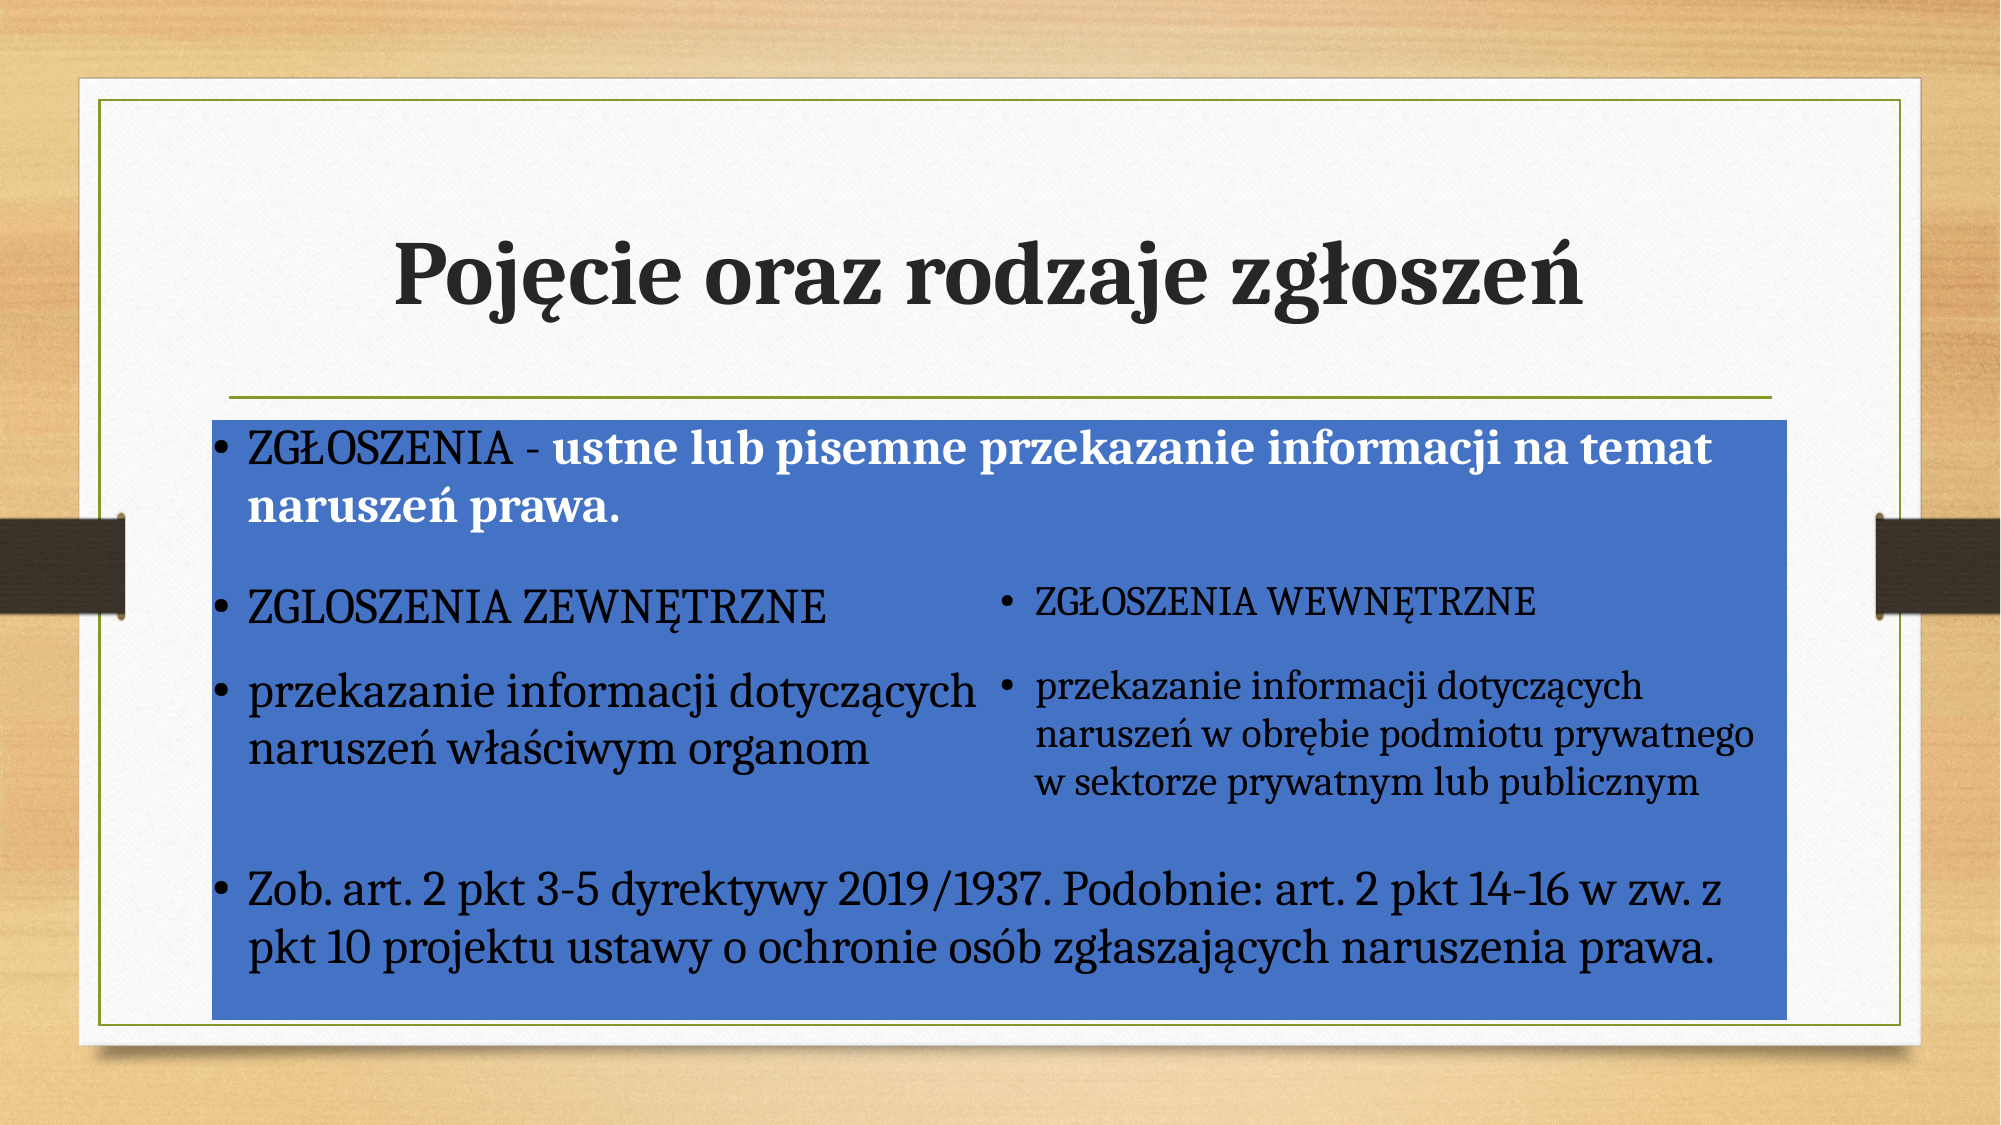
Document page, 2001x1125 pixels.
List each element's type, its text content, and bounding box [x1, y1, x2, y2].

table_cell Zob. art. 2 pkt 3-5 dyrektywy 2019/1937. Podobnie: art. 2 pkt 14-16 w zw. z pkt 10 projektu ustawy o ochronie osób zgłaszających naruszenia prawa. [212, 861, 1787, 1020]
table_cell ZGLOSZENIA ZEWNĘTRZNE [212, 578, 1000, 662]
table_header ZGŁOSZENIA - ustne lub pisemne przekazanie informacji na temat naruszeń prawa. [212, 420, 1787, 578]
title Pojęcie oraz rodzaje zgłoszeń [212, 161, 1788, 376]
table_cell przekazanie informacji dotyczących naruszeń właściwym organom [212, 662, 1000, 861]
table_cell przekazanie informacji dotyczących naruszeń w obrębie podmiotu prywatnego w sektorze prywatnym lub publicznym [1000, 662, 1787, 861]
table_cell ZGŁOSZENIA WEWNĘTRZNE [1000, 578, 1787, 662]
